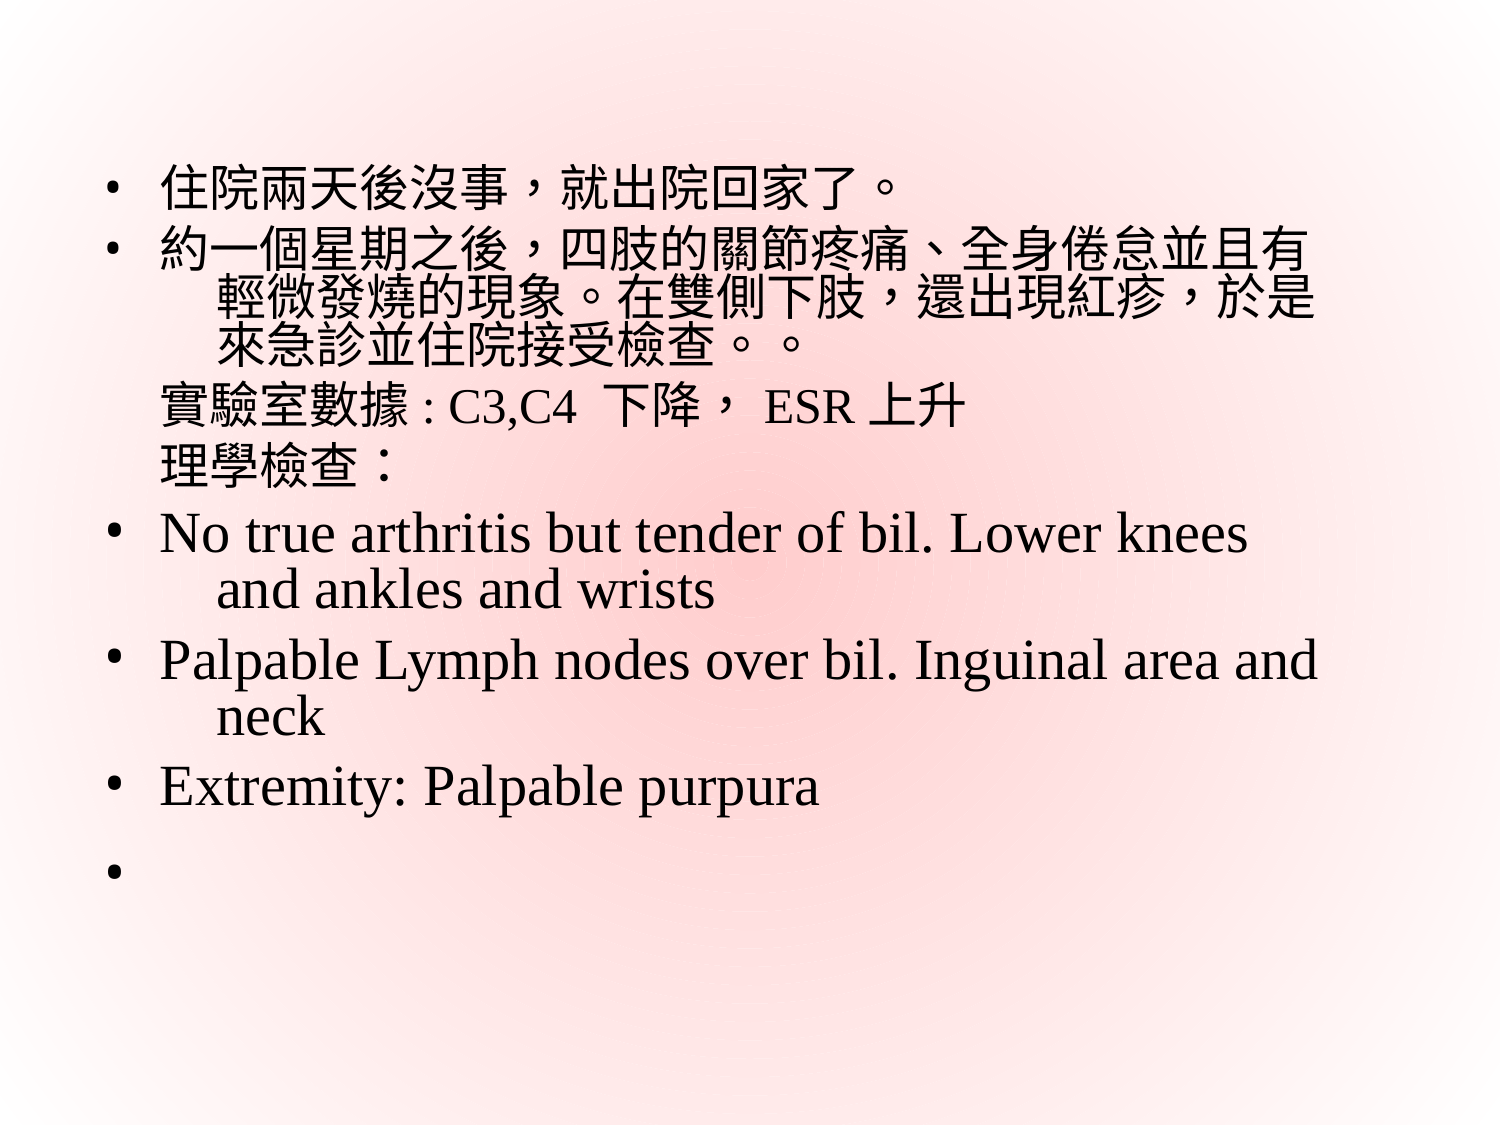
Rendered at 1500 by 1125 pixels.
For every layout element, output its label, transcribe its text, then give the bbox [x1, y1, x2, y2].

list 住院兩天後沒事，就出院回家了。 約一個星期之後，四肢的關節疼痛、全身倦怠並且有輕微發燒的現象。在雙側下肢，還出現紅疹，於是來急診並住院接受檢查。。 實驗室數據: C3,C4 下降，ESR上升 理學檢查： No true arthritis but tender of bil. Lower knees and ankles and wrists Palpable Lymph nodes over bil. Inguinal area and neck Extremity: Palpable purpura [88, 160, 1364, 836]
